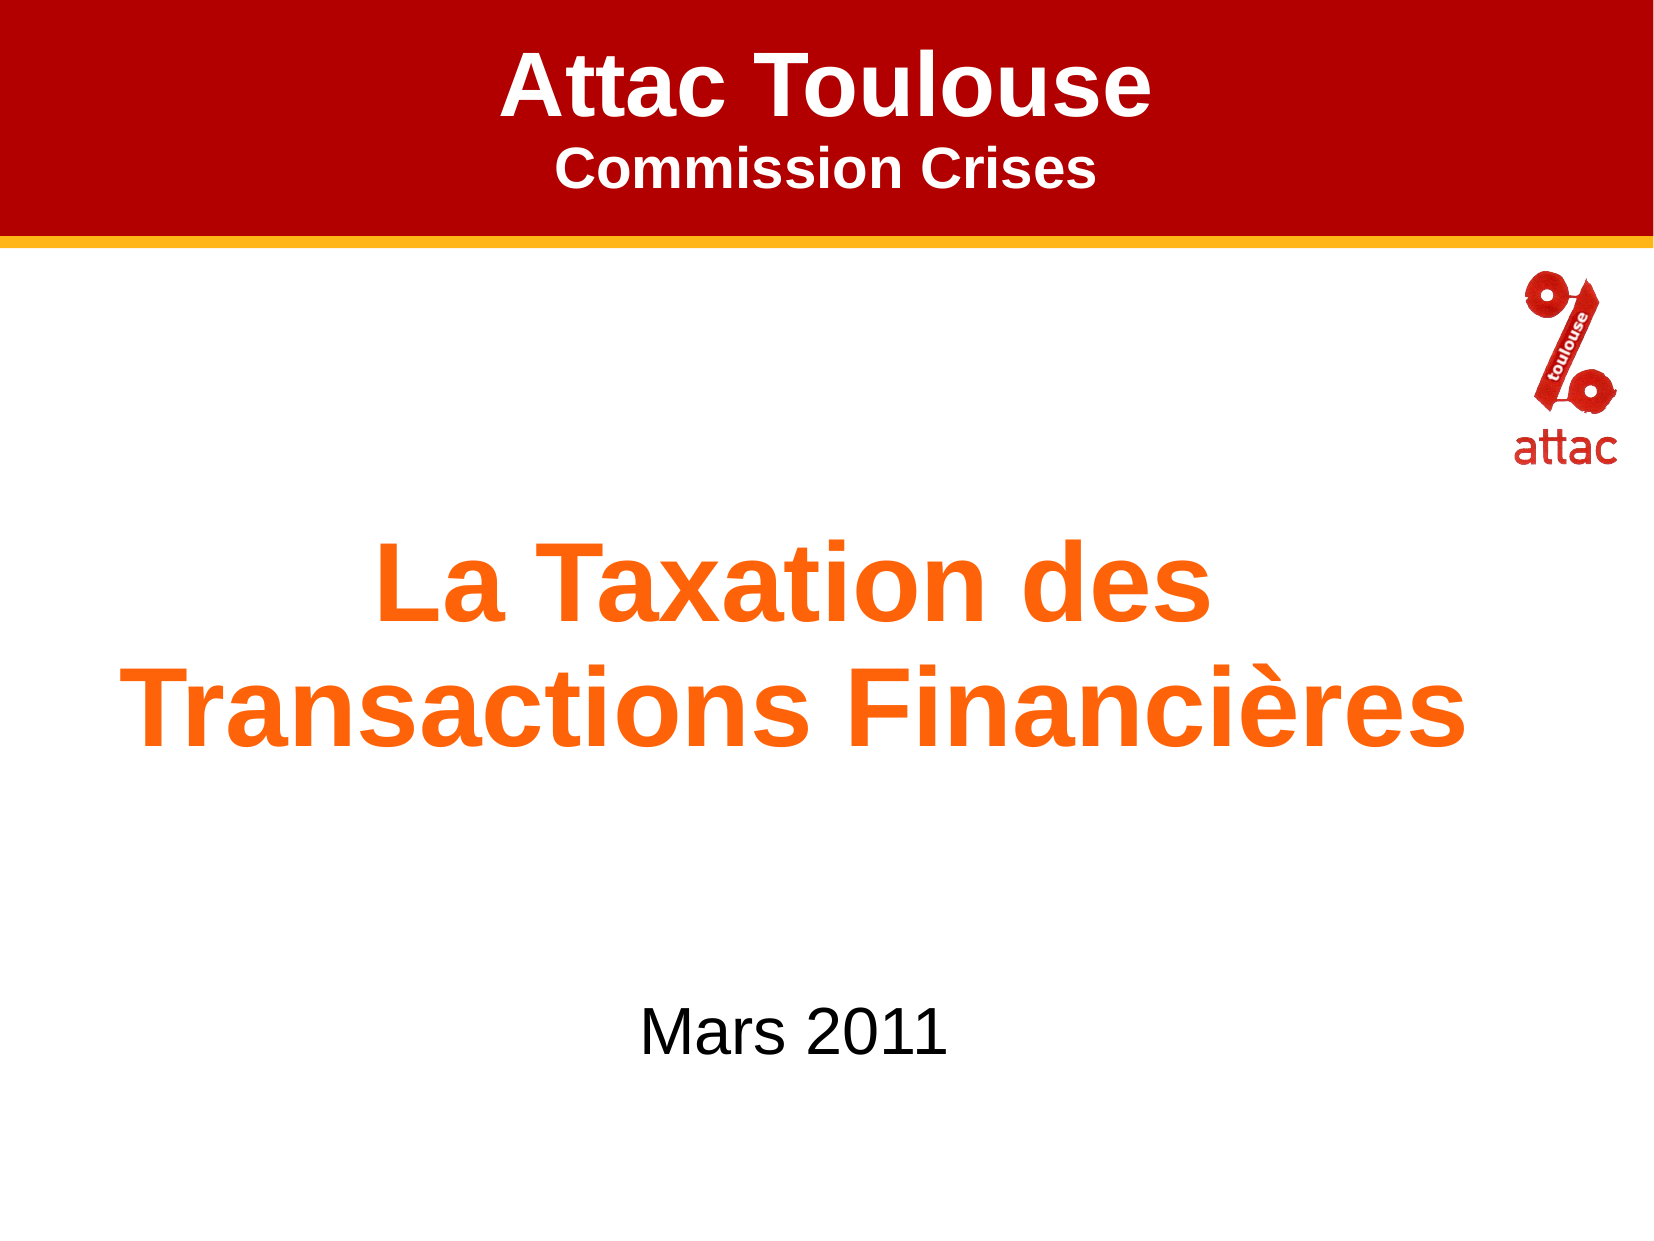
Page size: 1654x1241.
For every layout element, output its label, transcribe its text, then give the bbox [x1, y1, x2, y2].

title Attac Toulouse Commission Crises [82, 13, 1571, 222]
picture [1509, 265, 1625, 473]
subtitle La Taxation des Transactions Financières Mars 2011 [82, 419, 1506, 1170]
